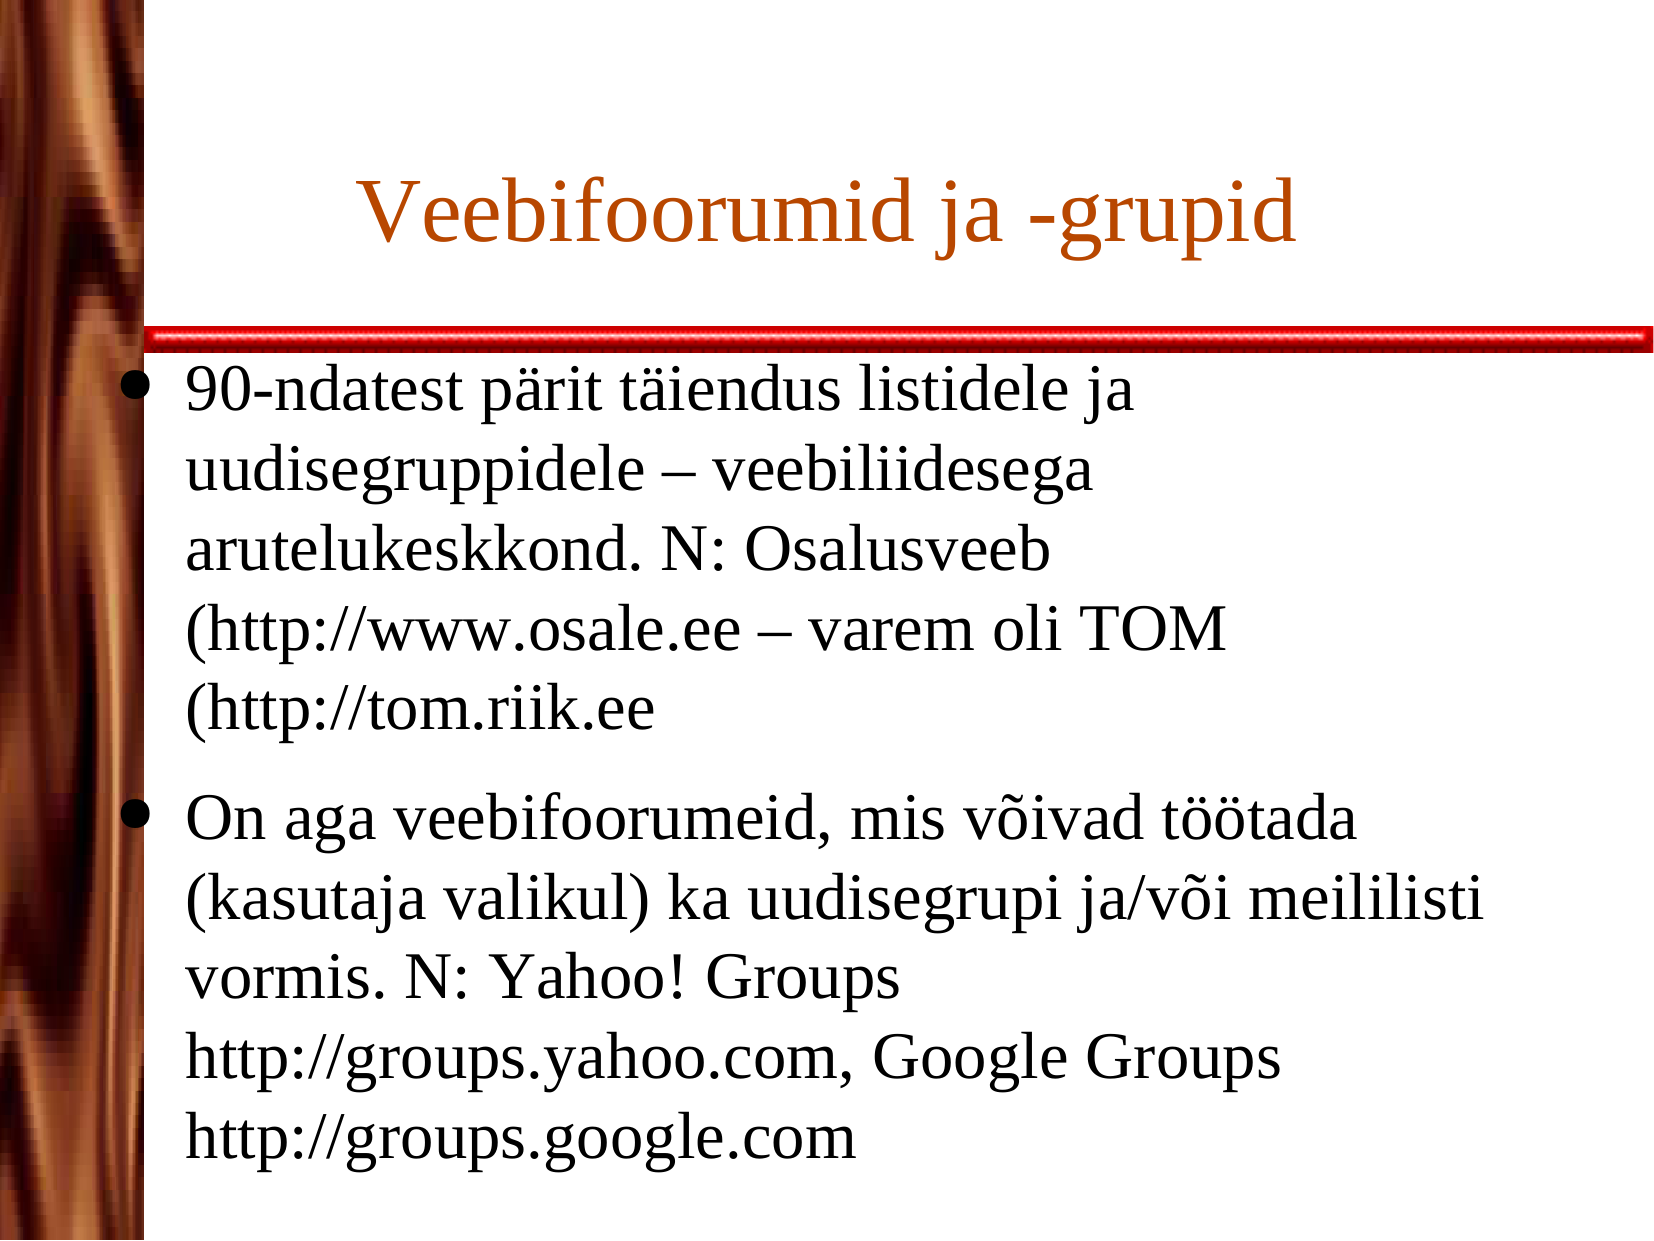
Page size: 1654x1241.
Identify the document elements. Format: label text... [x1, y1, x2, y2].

title Veebifoorumid ja -grupid [121, 100, 1533, 312]
picture [0, 0, 1654, 1240]
list 90-ndatest pärit täiendus listidele ja uudisegruppidele – veebiliidesega arutelukeskkond. N: Osalusveeb (http://www.osale.ee – varem oli TOM (http://tom.riik.ee On aga veebifoorumeid, mis võivad töötada (kasutaja valikul) ka uudisegrupi ja/või meililisti vormis. N: Yahoo! Groups http://groups.yahoo.com, Google Groups http://groups.google.com [103, 344, 1516, 1168]
